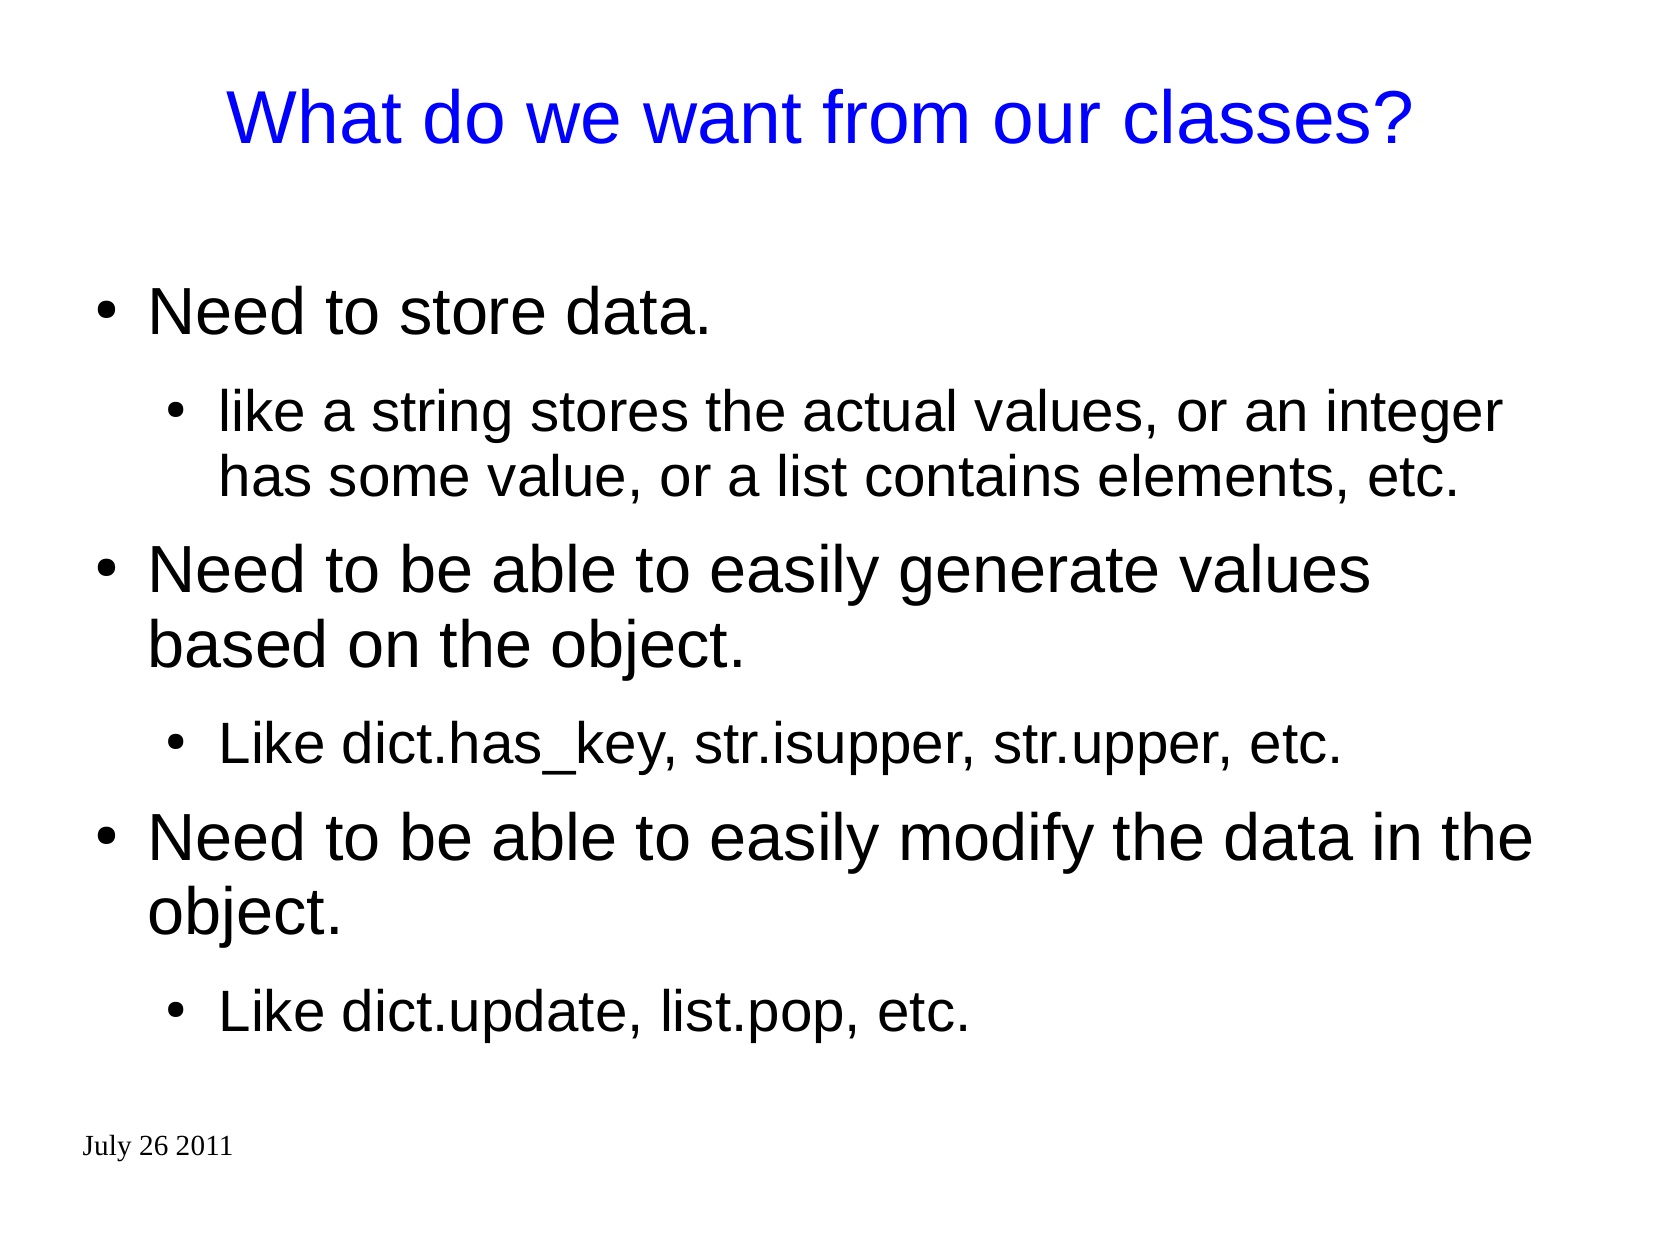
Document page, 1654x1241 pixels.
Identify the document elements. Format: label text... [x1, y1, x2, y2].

list Need to store data. like a string stores the actual values, or an integer has some value, or a list contains elements, etc. Need to be able to easily generate values based on the object. Like dict.has_key, str.isupper, str.upper, etc. Need to be able to easily modify the data in the object. Like dict.update, list.pop, etc. [76, 274, 1565, 1093]
title What do we want from our classes? [76, 58, 1565, 178]
